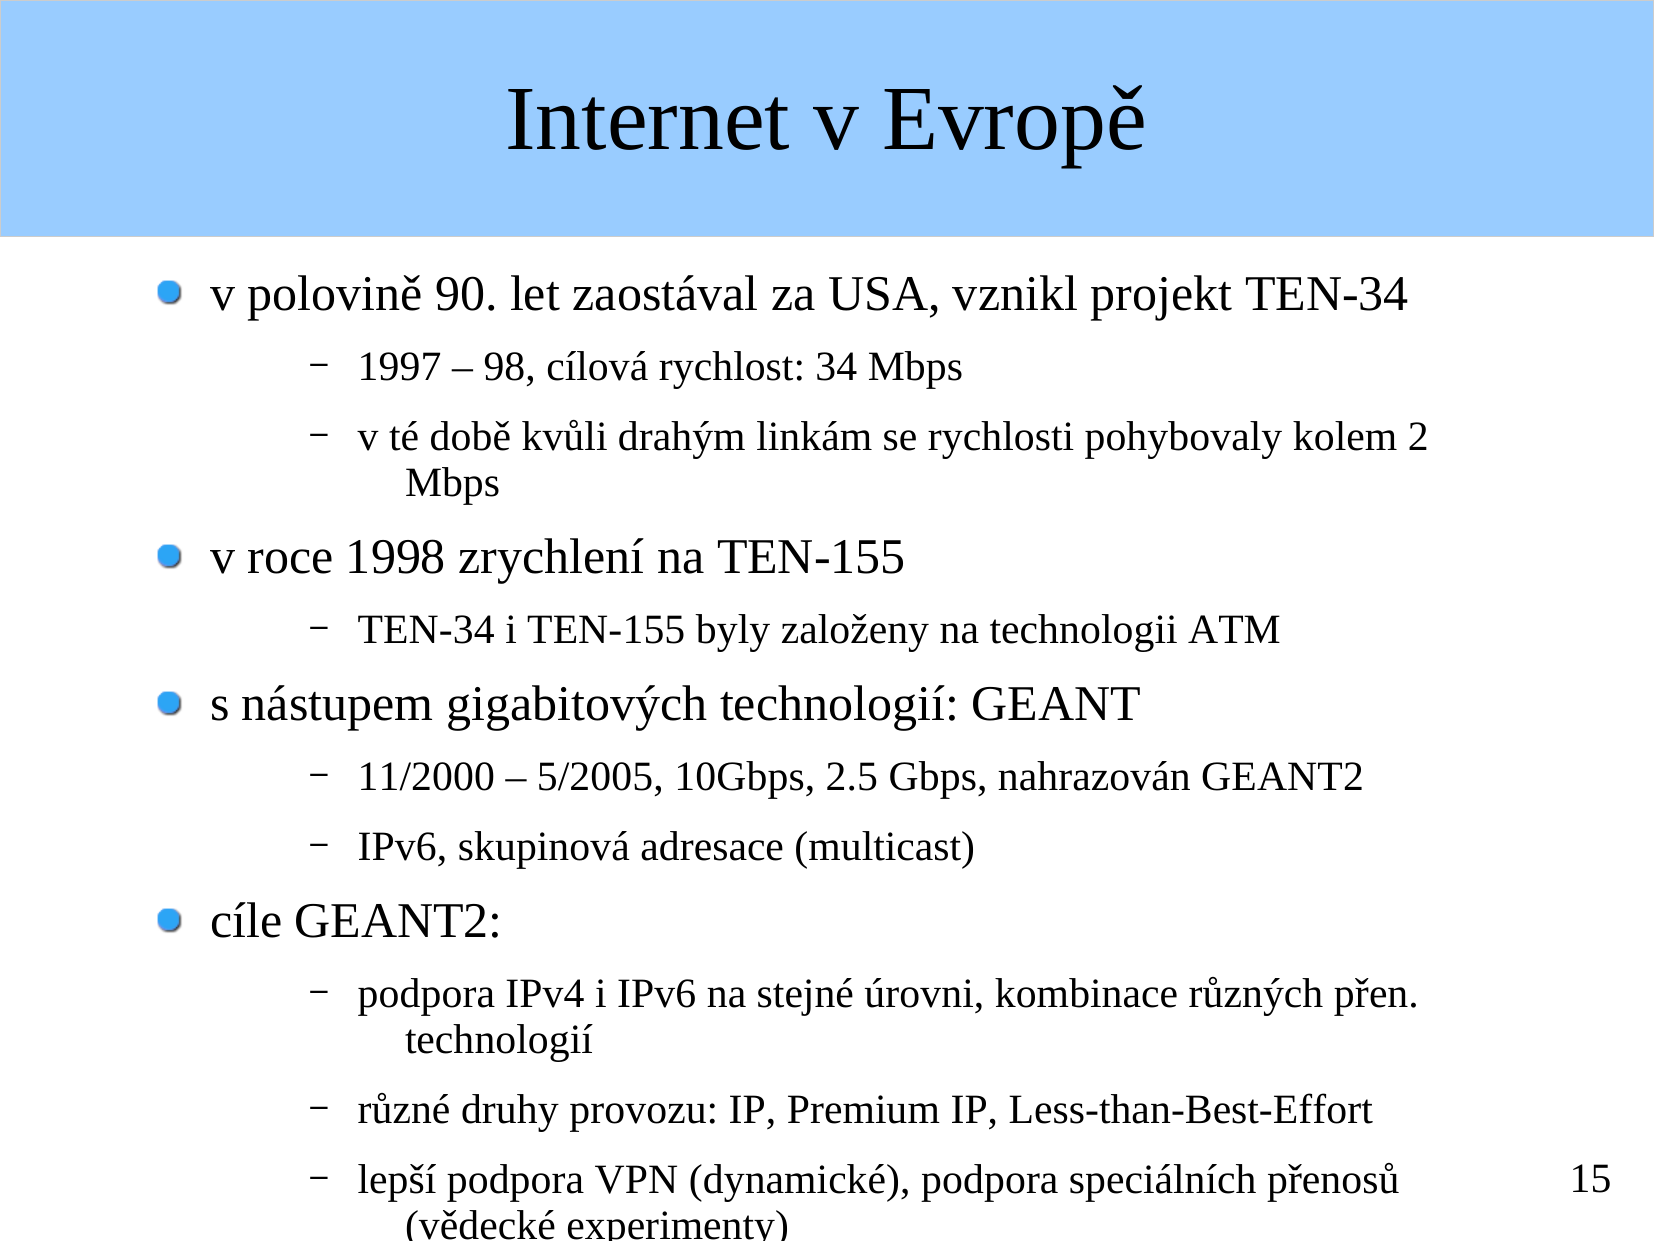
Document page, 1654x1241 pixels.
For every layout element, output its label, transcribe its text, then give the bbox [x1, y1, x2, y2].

list v polovině 90. let zaostával za USA, vznikl projekt TEN-34 1997 – 98, cílová rychlost: 34 Mbps v té době kvůli drahým linkám se rychlosti pohybovaly kolem 2 Mbps v roce 1998 zrychlení na TEN-155 TEN-34 i TEN-155 byly založeny na technologii ATM s nástupem gigabitových technologií: GEANT 11/2000 – 5/2005, 10Gbps, 2.5 Gbps, nahrazován GEANT2 IPv6, skupinová adresace (multicast) cíle GEANT2: podpora IPv4 i IPv6 na stejné úrovni, kombinace různých přen. technologií různé druhy provozu: IP, Premium IP, Less-than-Best-Effort lepší podpora VPN (dynamické), podpora speciálních přenosů (vědecké experimenty) [121, 265, 1534, 1216]
title Internet v Evropě [0, 0, 1654, 237]
